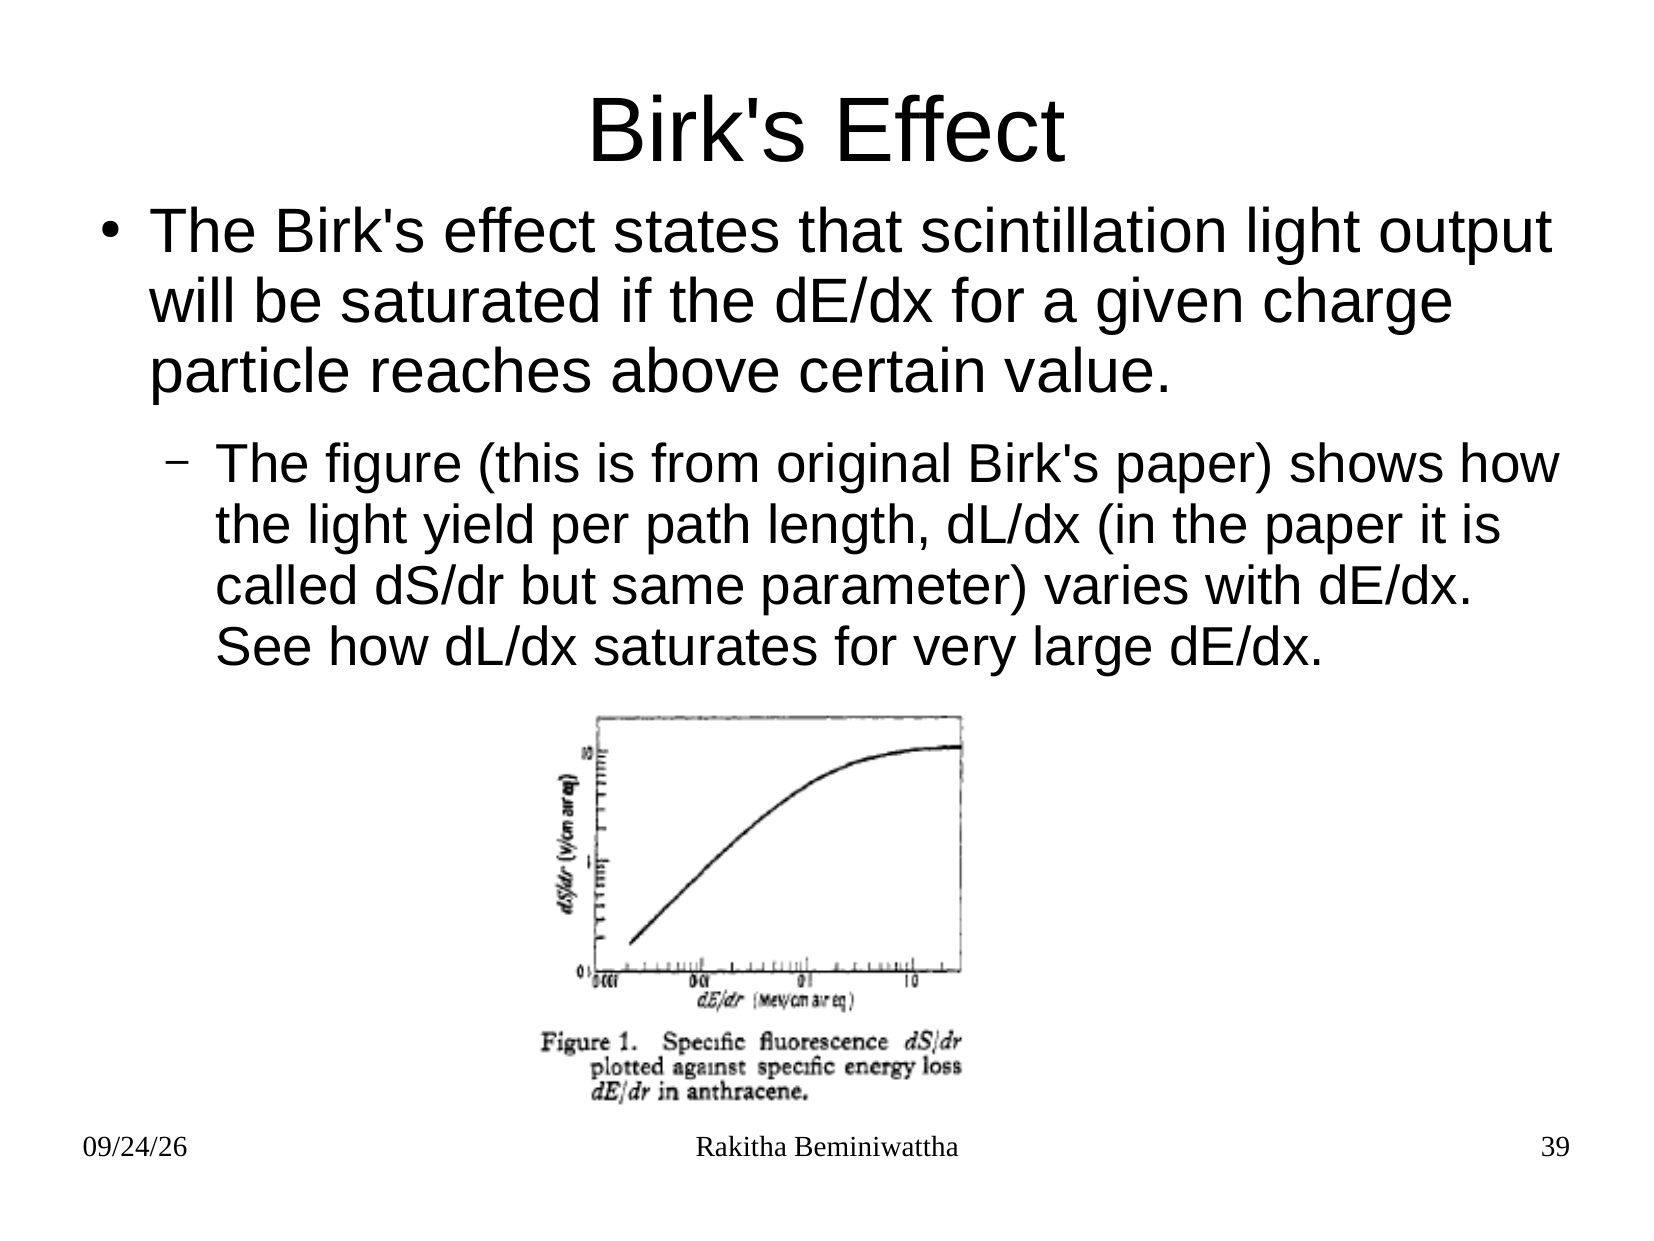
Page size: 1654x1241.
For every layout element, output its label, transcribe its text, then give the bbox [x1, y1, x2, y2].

list The Birk's effect states that scintillation light output will be saturated if the dE/dx for a given charge particle reaches above certain value. The figure (this is from original Birk's paper) shows how the light yield per path length, dL/dx (in the paper it is called dS/dr but same parameter) varies with dE/dx. See how dL/dx saturates for very large dE/dx. [82, 195, 1571, 686]
picture [476, 685, 1010, 1118]
title Birk's Effect [82, 25, 1571, 195]
